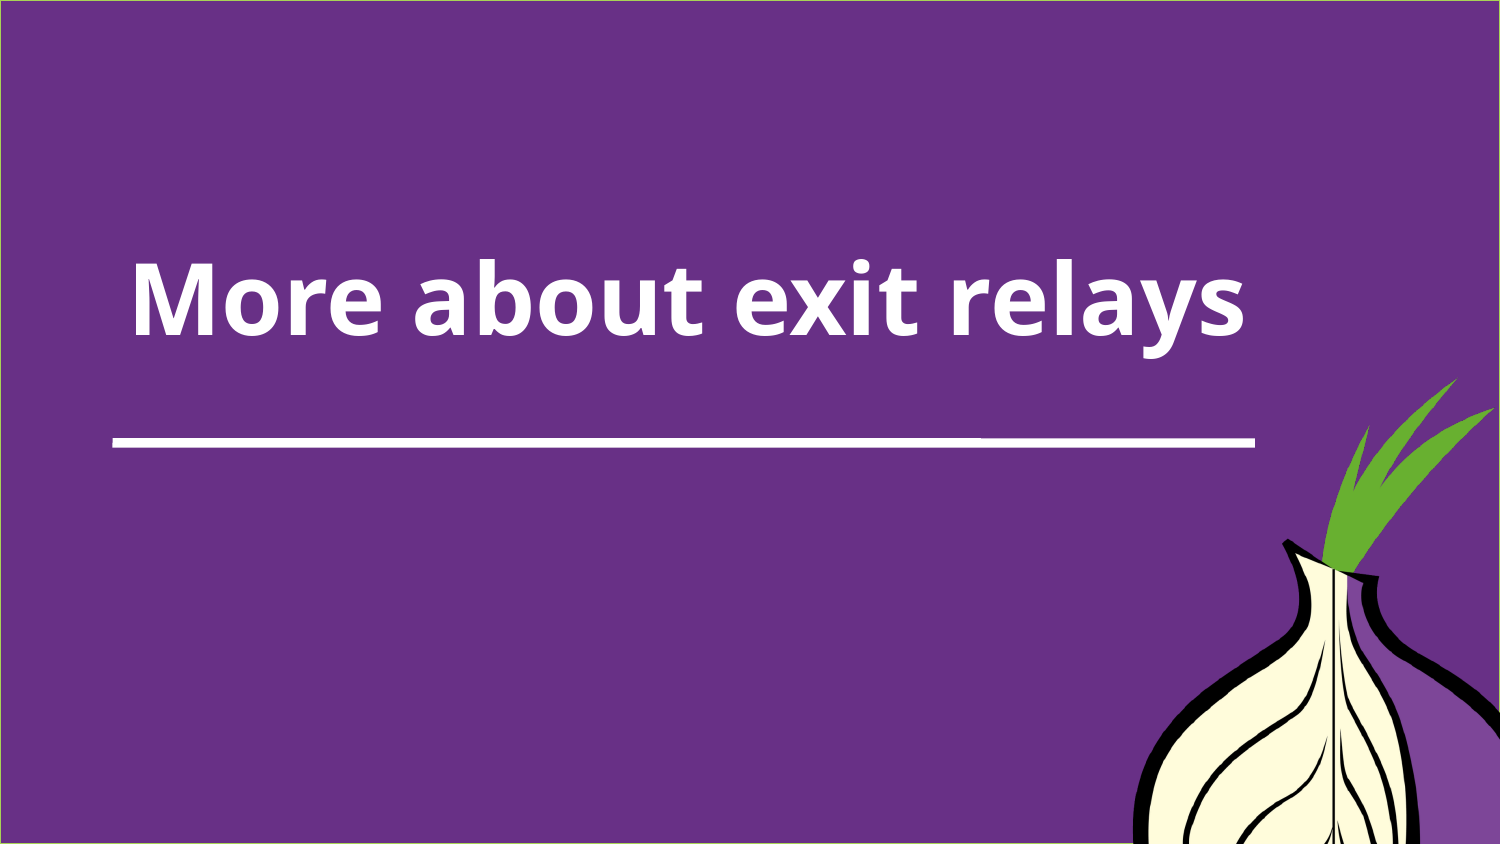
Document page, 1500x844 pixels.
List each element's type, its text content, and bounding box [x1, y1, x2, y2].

text_box More about exit relays [112, 148, 1388, 443]
picture [1122, 377, 1500, 844]
